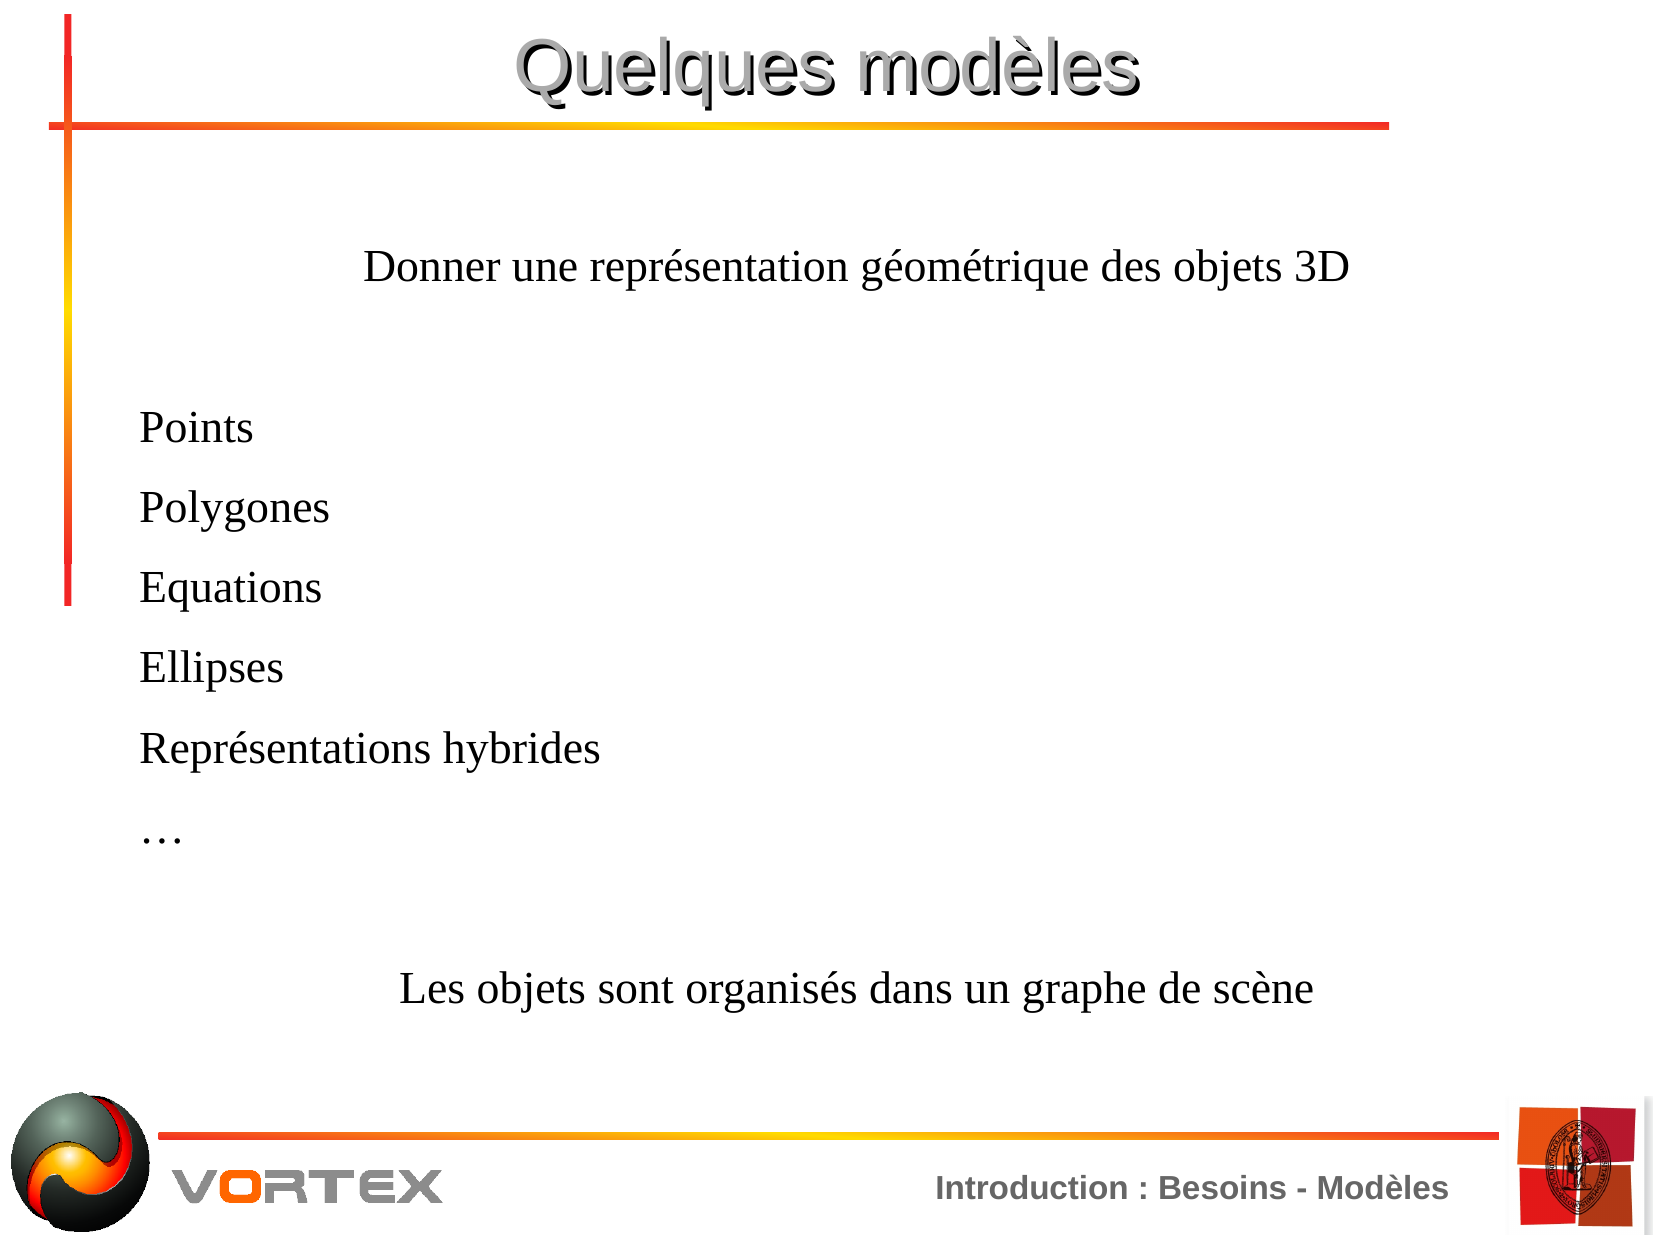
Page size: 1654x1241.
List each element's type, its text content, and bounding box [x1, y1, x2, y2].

picture [1505, 1096, 1653, 1235]
picture [11, 1092, 443, 1232]
list Donner une représentation géométrique des objets 3D Points Polygones Equations Ellipses Représentations hybrides … Les objets sont organisés dans un graphe de scène [121, 160, 1593, 1103]
title Quelques modèles [0, 1, 1654, 130]
